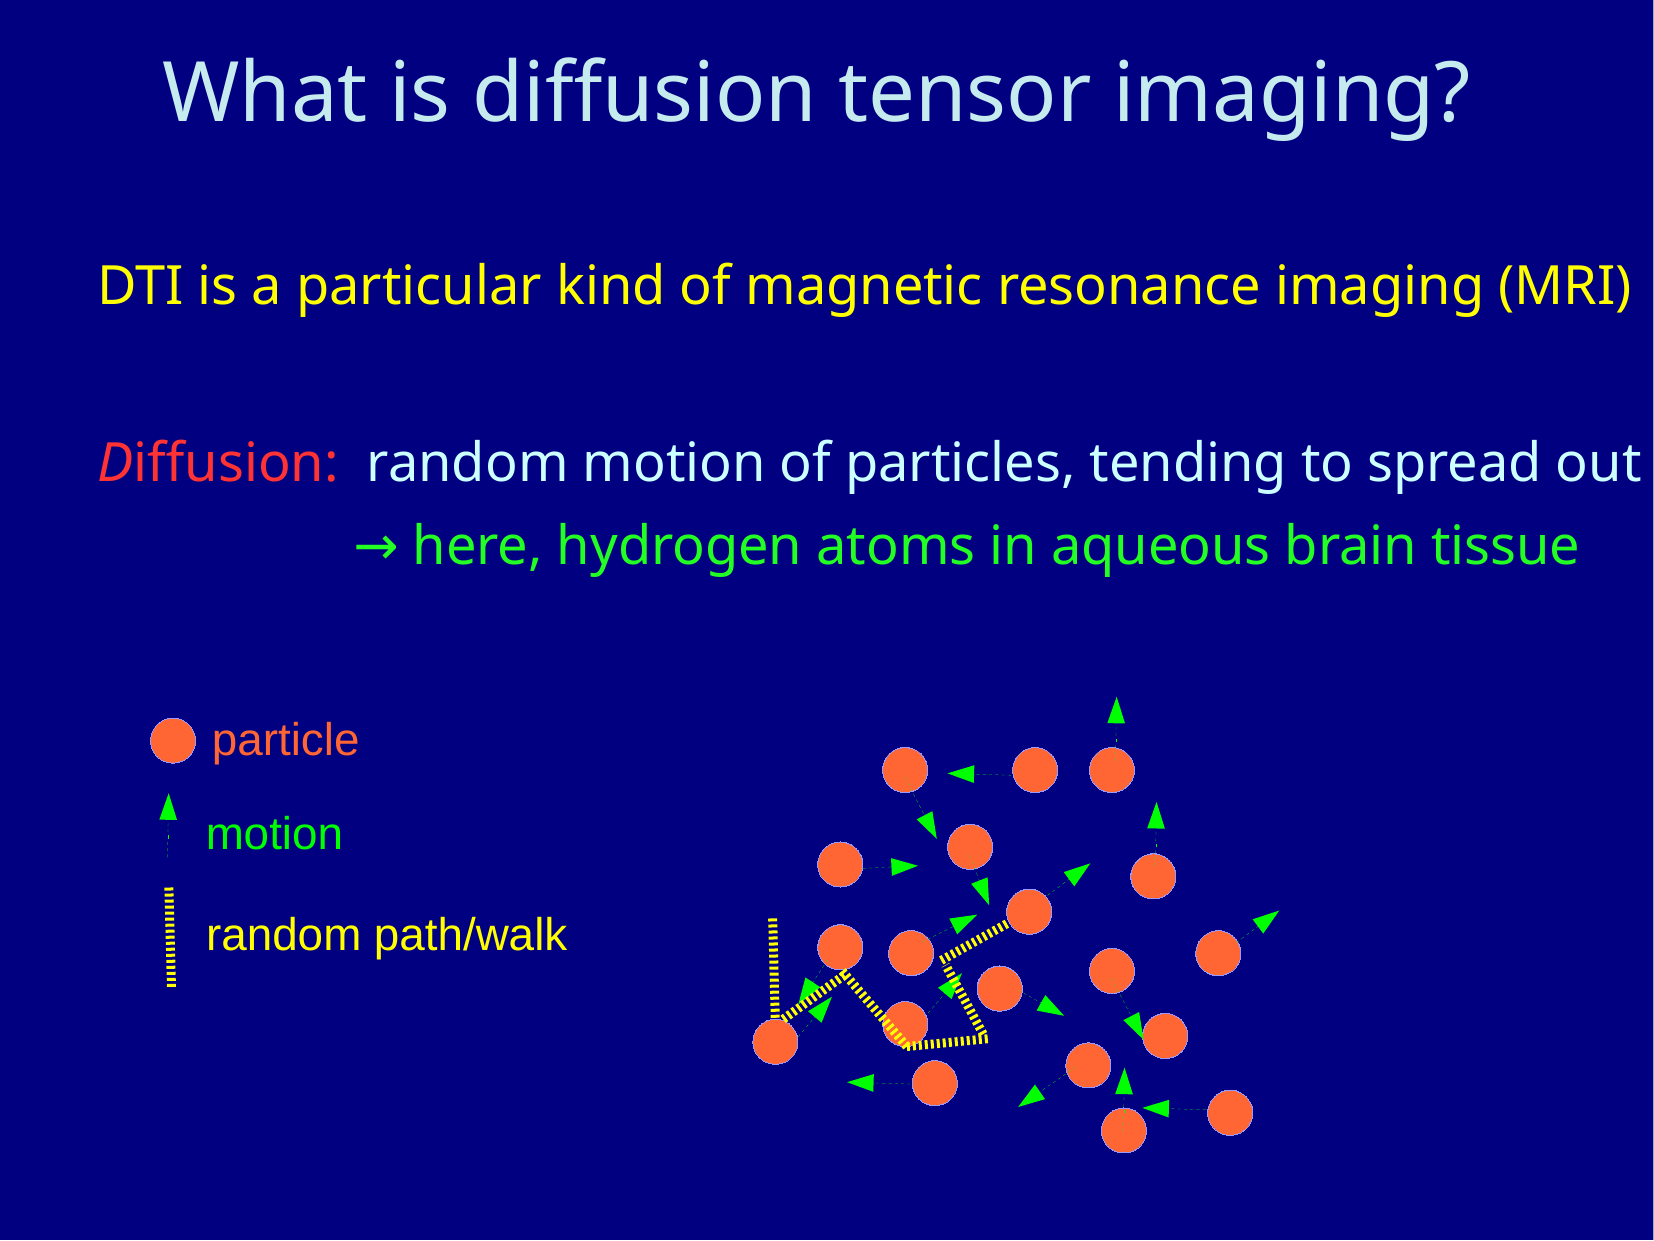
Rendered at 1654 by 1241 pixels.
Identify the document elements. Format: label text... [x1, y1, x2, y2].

text_box DTI is a particular kind of magnetic resonance imaging (MRI) [82, 238, 1554, 328]
text_box [1143, 1013, 1188, 1059]
text_box [947, 824, 993, 870]
text_box particle [197, 706, 375, 777]
text_box → here, hydrogen atoms in aqueous brain tissue [324, 498, 1497, 588]
text_box [882, 747, 928, 793]
text_box [1207, 1090, 1253, 1136]
text_box [912, 1060, 958, 1106]
text_box [1012, 747, 1058, 793]
title What is diffusion tensor imaging? [0, 12, 1635, 163]
text_box [977, 965, 1023, 1012]
text_box [752, 1019, 798, 1065]
text_box [150, 718, 196, 764]
text_box [817, 841, 863, 888]
text_box [1089, 747, 1135, 793]
text_box [1130, 853, 1176, 899]
text_box [882, 1001, 928, 1047]
text_box [1065, 1042, 1111, 1088]
text_box [1195, 930, 1241, 976]
text_box [1101, 1107, 1147, 1153]
text_box [817, 924, 863, 970]
text_box [1006, 889, 1052, 935]
text_box [1089, 948, 1135, 994]
text_box random path/walk [191, 901, 583, 972]
text_box [888, 930, 934, 976]
text_box motion [191, 801, 359, 871]
text_box Diffusion: random motion of particles, tending to spread out [82, 415, 1554, 506]
